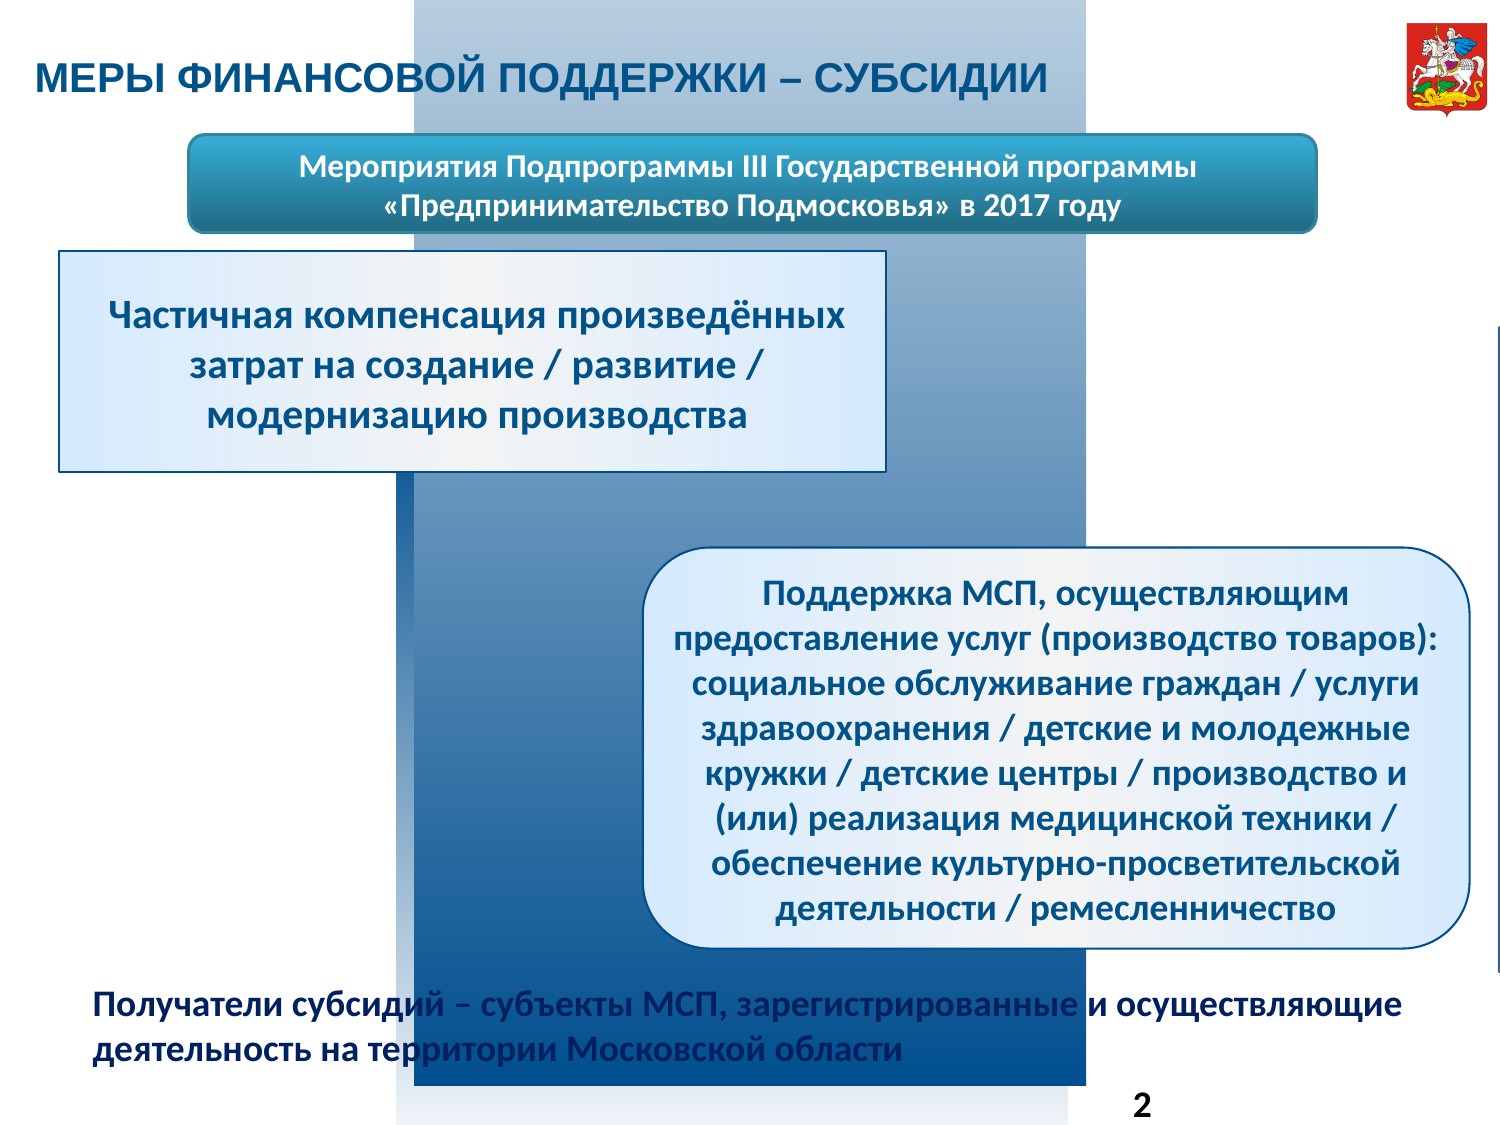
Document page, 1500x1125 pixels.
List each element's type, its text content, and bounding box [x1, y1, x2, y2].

picture [1406, 22, 1490, 121]
text_box Частичная компенсация произведённых затрат на создание / развитие / модернизацию производства [58, 250, 886, 473]
slide_number <номер> [1118, 1072, 1469, 1114]
title МЕРЫ ФИНАНСОВОЙ ПОДДЕРЖКИ – СУБСИДИИ [19, 43, 1406, 94]
text_box Поддержка МСП, осуществляющим предоставление услуг (производство товаров): социальное обслуживание граждан / услуги здравоохранения / детские и молодежные кружки / детские центры / производство и (или) реализация медицинской техники / обеспечение культурно-просветительской деятельности / ремесленничество [642, 547, 1470, 949]
text_box Мероприятия Подпрограммы III Государственной программы «Предпринимательство Подмосковья» в 2017 году [188, 134, 1317, 233]
text_box Получатели субсидий – субъекты МСП, зарегистрированные и осуществляющие деятельность на территории Московской области [78, 971, 1436, 1076]
